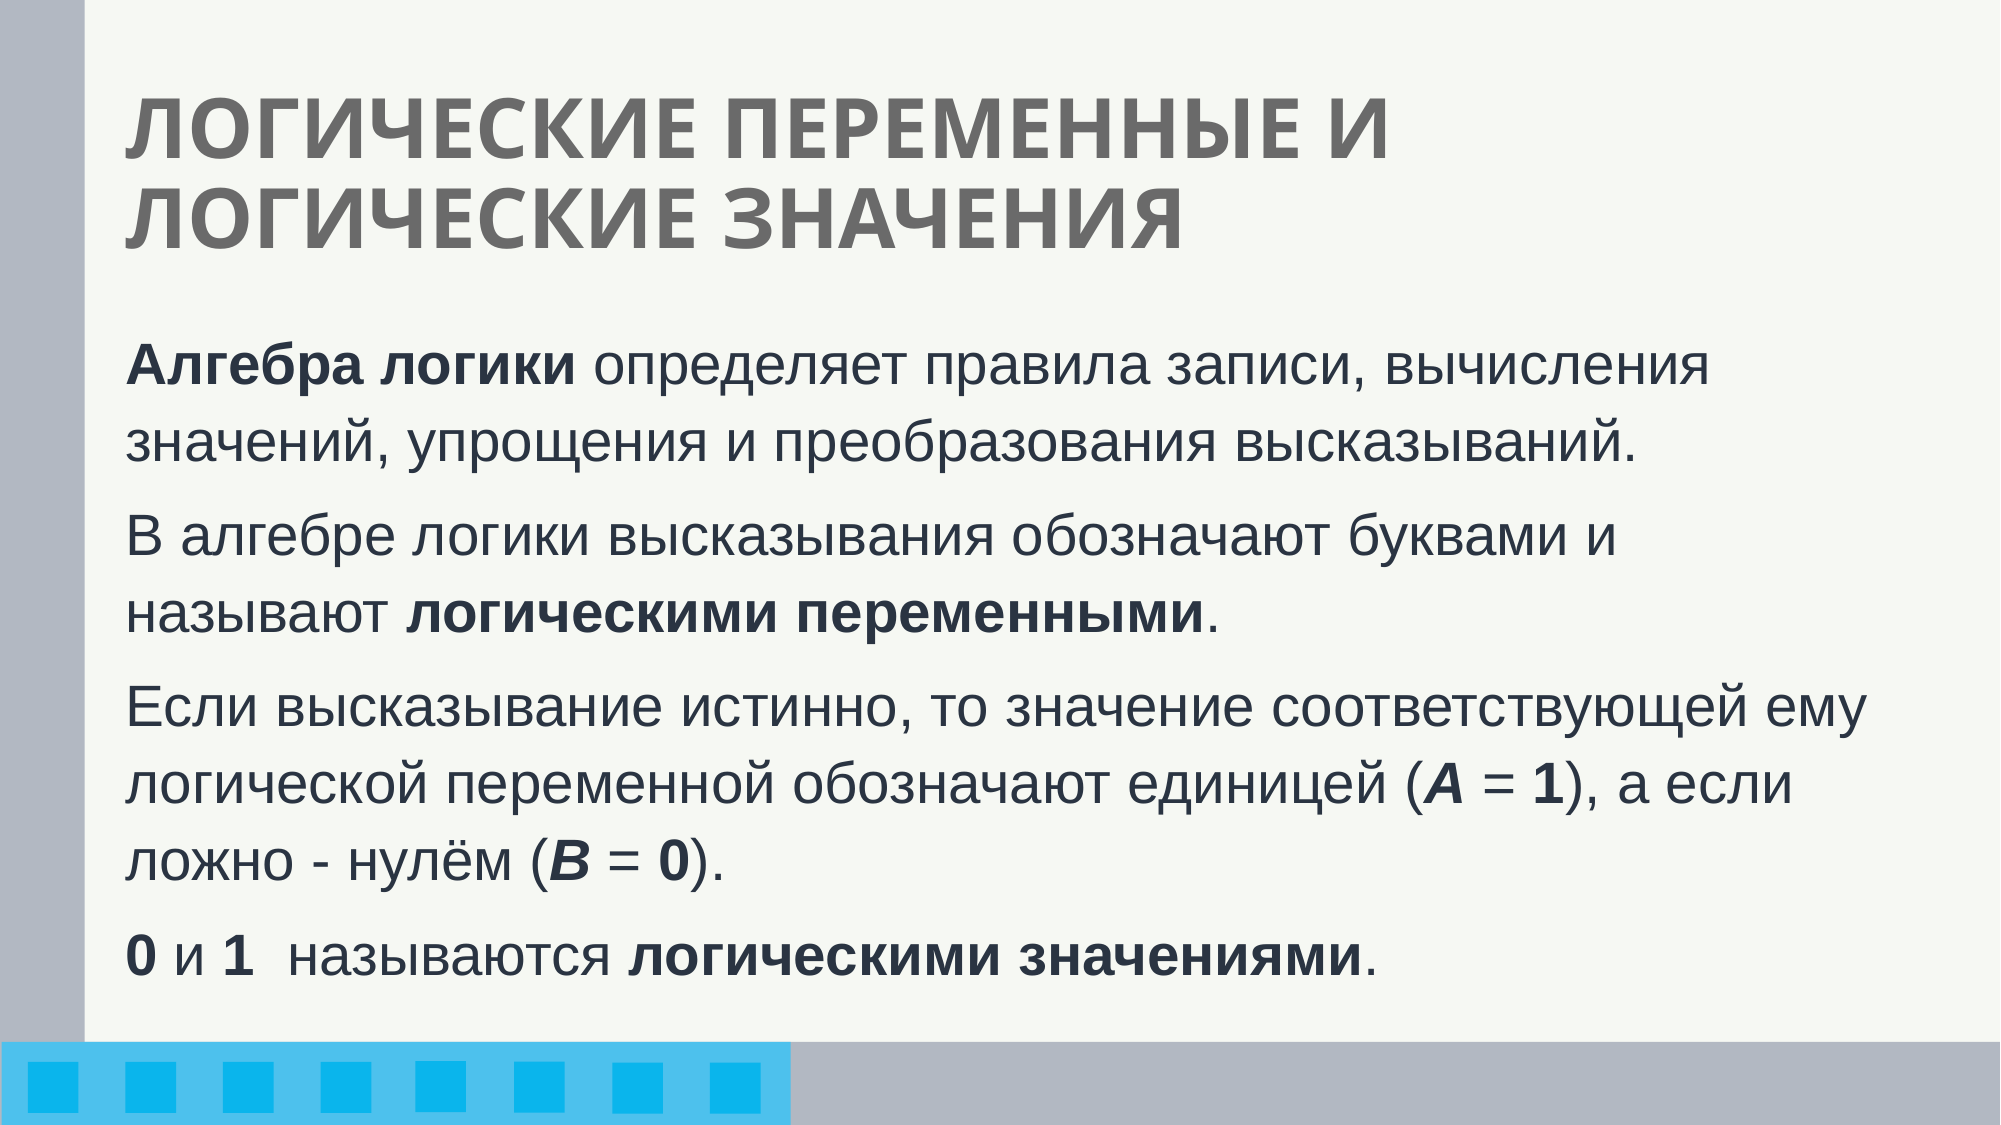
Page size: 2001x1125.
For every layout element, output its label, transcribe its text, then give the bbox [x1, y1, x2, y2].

title ЛОГИЧЕСКИЕ ПЕРЕМЕННЫЕ И ЛОГИЧЕСКИЕ ЗНАЧЕНИЯ [110, 67, 1892, 286]
list Алгебра логики определяет правила записи, вычисления значений, упрощения и преобразования высказываний. В алгебре логики высказывания обозначают буквами и называют логическими переменными. Если высказывание истинно, то значение соответствующей ему логической переменной обозначают единицей (А = 1), а если ложно - нулём (В = 0). 0 и 1 называются логическими значениями. [110, 311, 1892, 1058]
